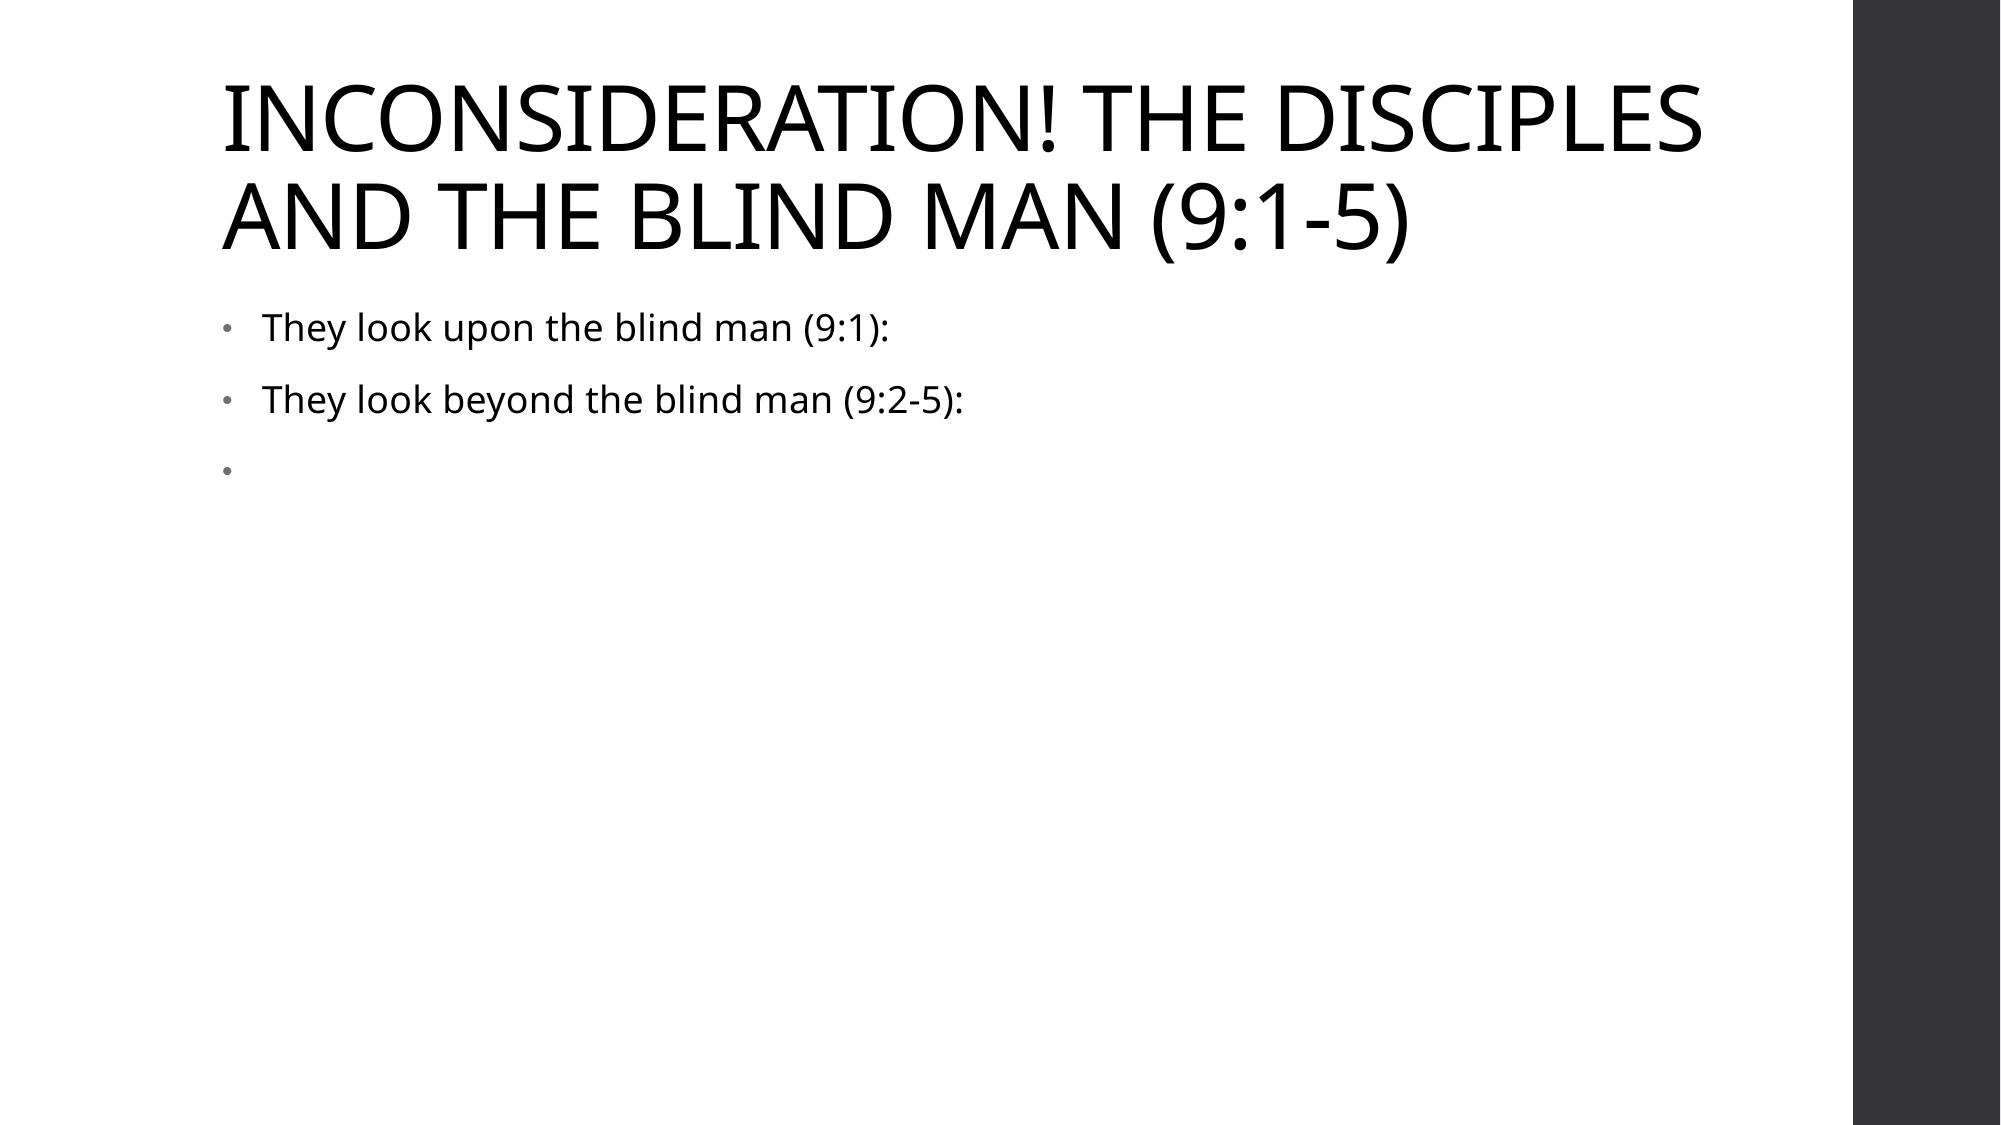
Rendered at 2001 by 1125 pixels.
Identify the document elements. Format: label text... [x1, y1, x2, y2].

list They look upon the blind man (9:1): They look beyond the blind man (9:2-5): [206, 299, 1617, 1014]
title INCONSIDERATION! THE DISCIPLES AND THE BLIND MAN (9:1-5) [206, 60, 1797, 278]
